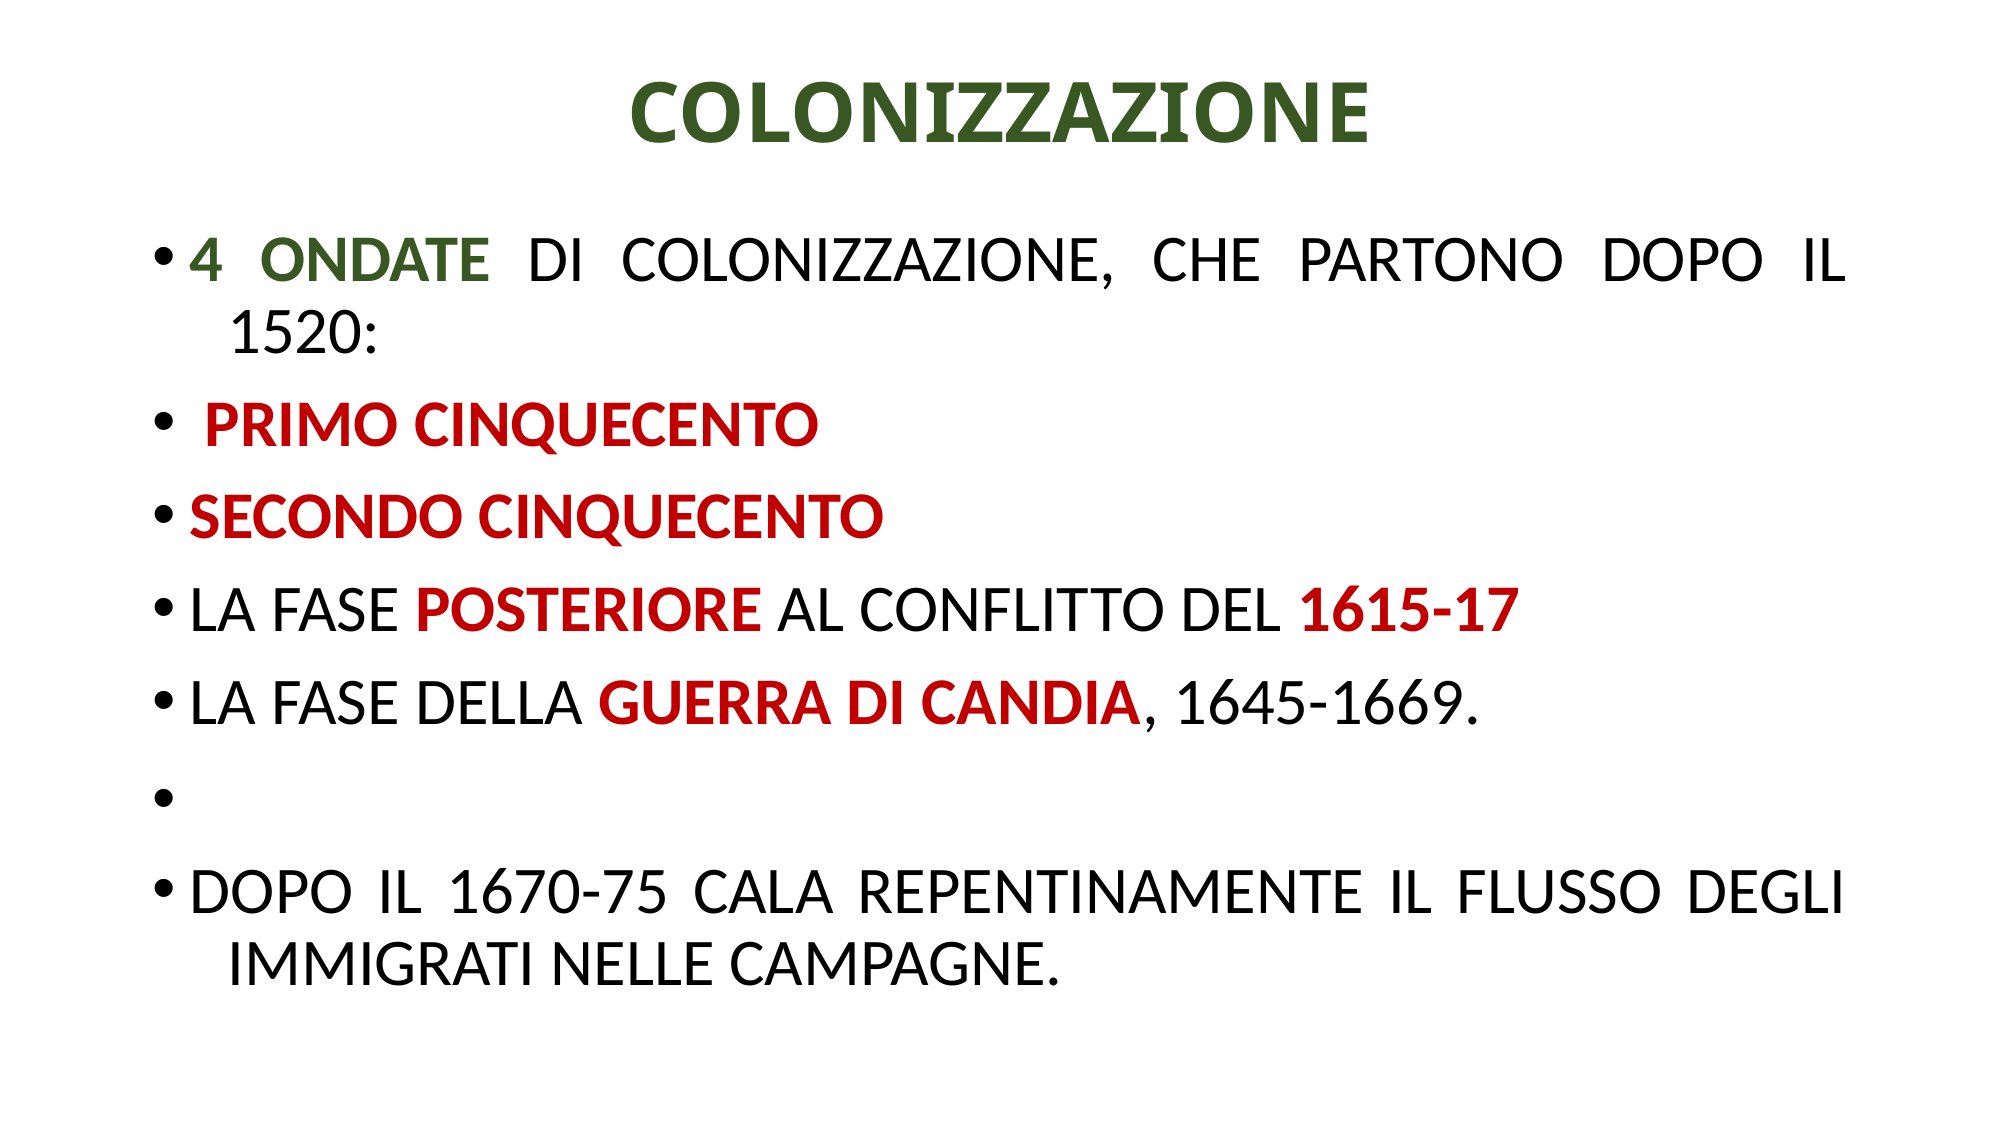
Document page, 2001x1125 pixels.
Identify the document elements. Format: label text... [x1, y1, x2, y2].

title COLONIZZAZIONE [137, 59, 1863, 173]
list 4 ONDATE DI COLONIZZAZIONE, CHE PARTONO DOPO IL 1520: PRIMO CINQUECENTO SECONDO CINQUECENTO LA FASE POSTERIORE AL CONFLITTO DEL 1615-17 LA FASE DELLA GUERRA DI CANDIA, 1645-1669. DOPO IL 1670-75 CALA REPENTINAMENTE IL FLUSSO DEGLI IMMIGRATI NELLE CAMPAGNE. [137, 216, 1863, 1125]
